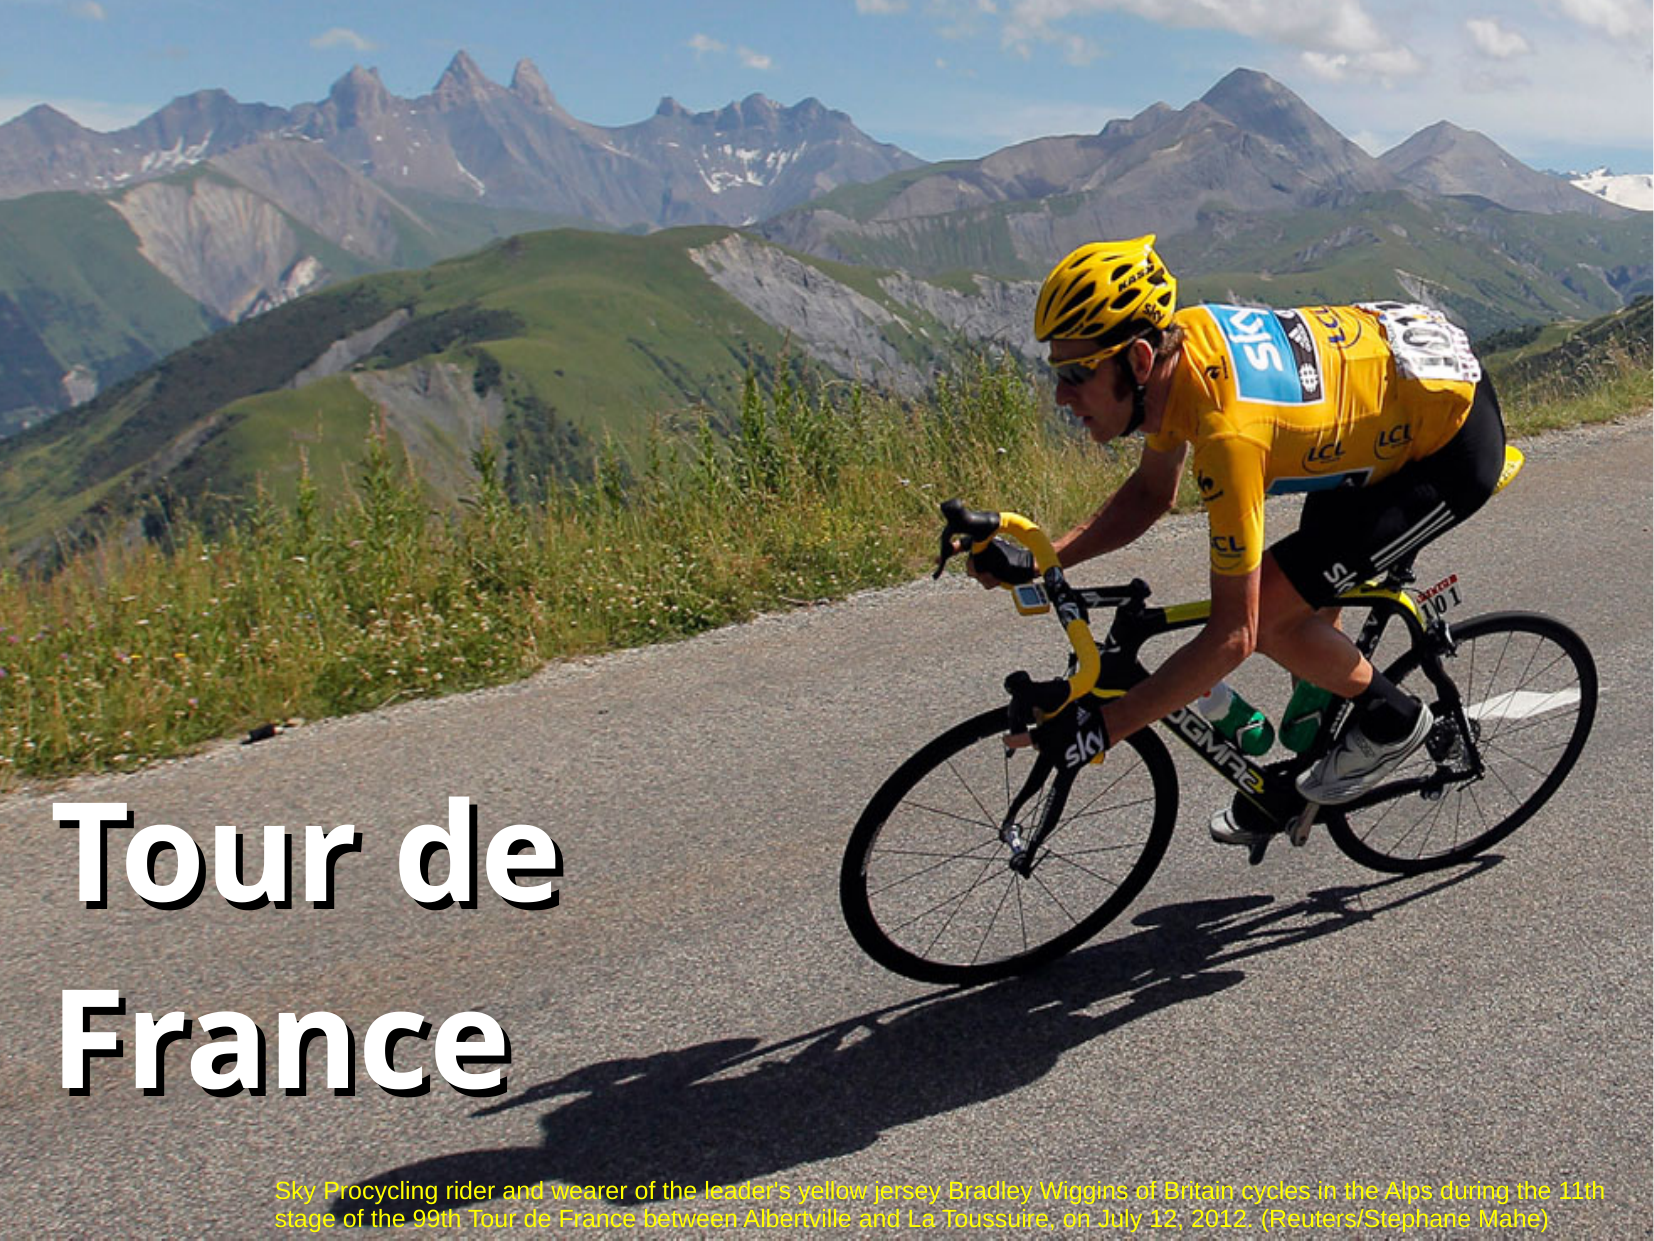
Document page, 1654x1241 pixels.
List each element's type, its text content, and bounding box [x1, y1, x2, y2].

text_box Sky Procycling rider and wearer of the leader's yellow jersey Bradley Wiggins of Britain cycles in the Alps during the 11th stage of the 99th Tour de France between Albertville and La Toussuire, on July 12, 2012. (Reuters/Stephane Mahe) [259, 1169, 1631, 1241]
text_box Tour de France [35, 747, 1193, 1123]
picture [0, 0, 1654, 1241]
